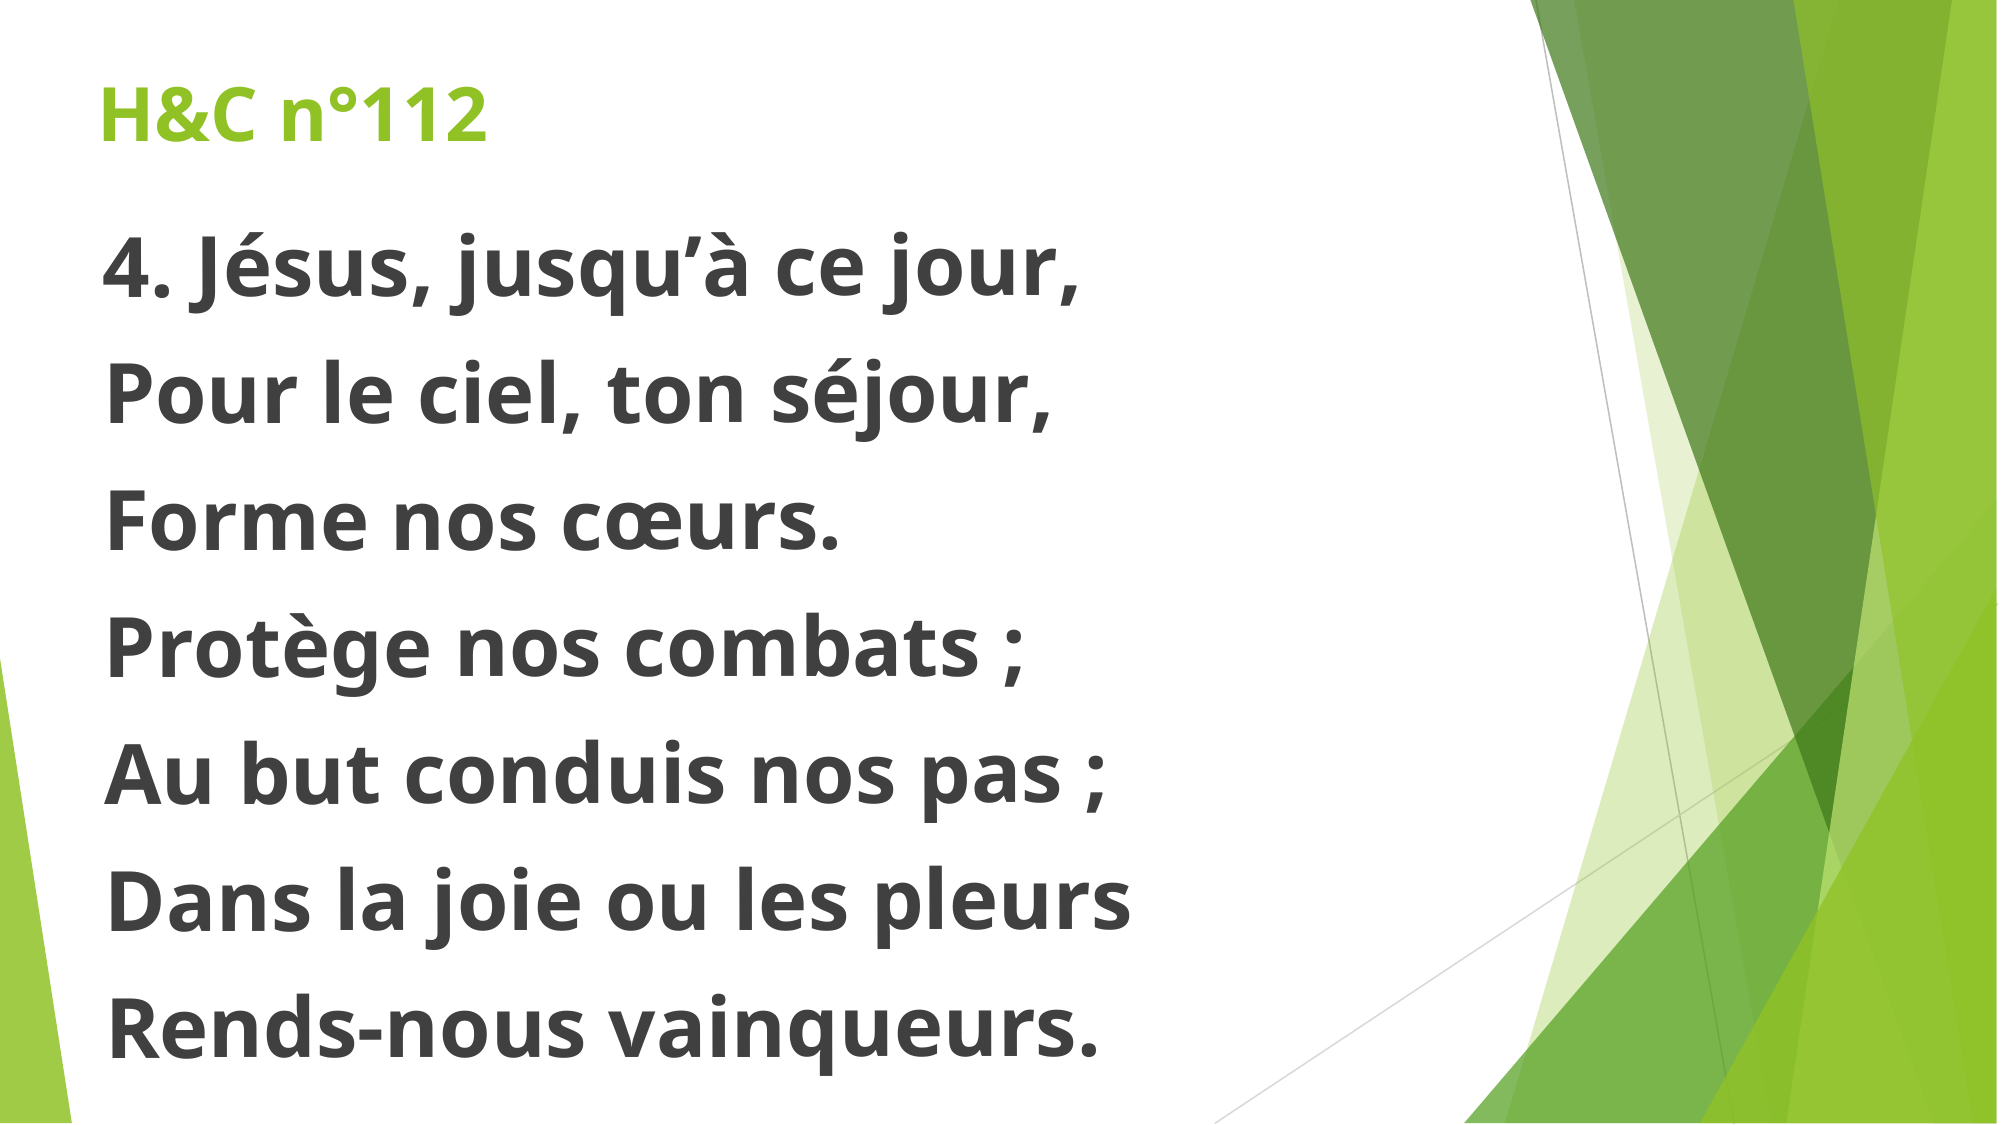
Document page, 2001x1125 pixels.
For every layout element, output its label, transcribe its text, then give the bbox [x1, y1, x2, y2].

text_box 4. Jésus, jusqu’à ce jour, Pour le ciel, ton séjour, Forme nos cœurs. Protège nos combats ; Au but conduis nos pas ; Dans la joie ou les pleurs Rends-nous vainqueurs. [87, 186, 1839, 1082]
text_box H&C n°112 [82, 59, 579, 166]
